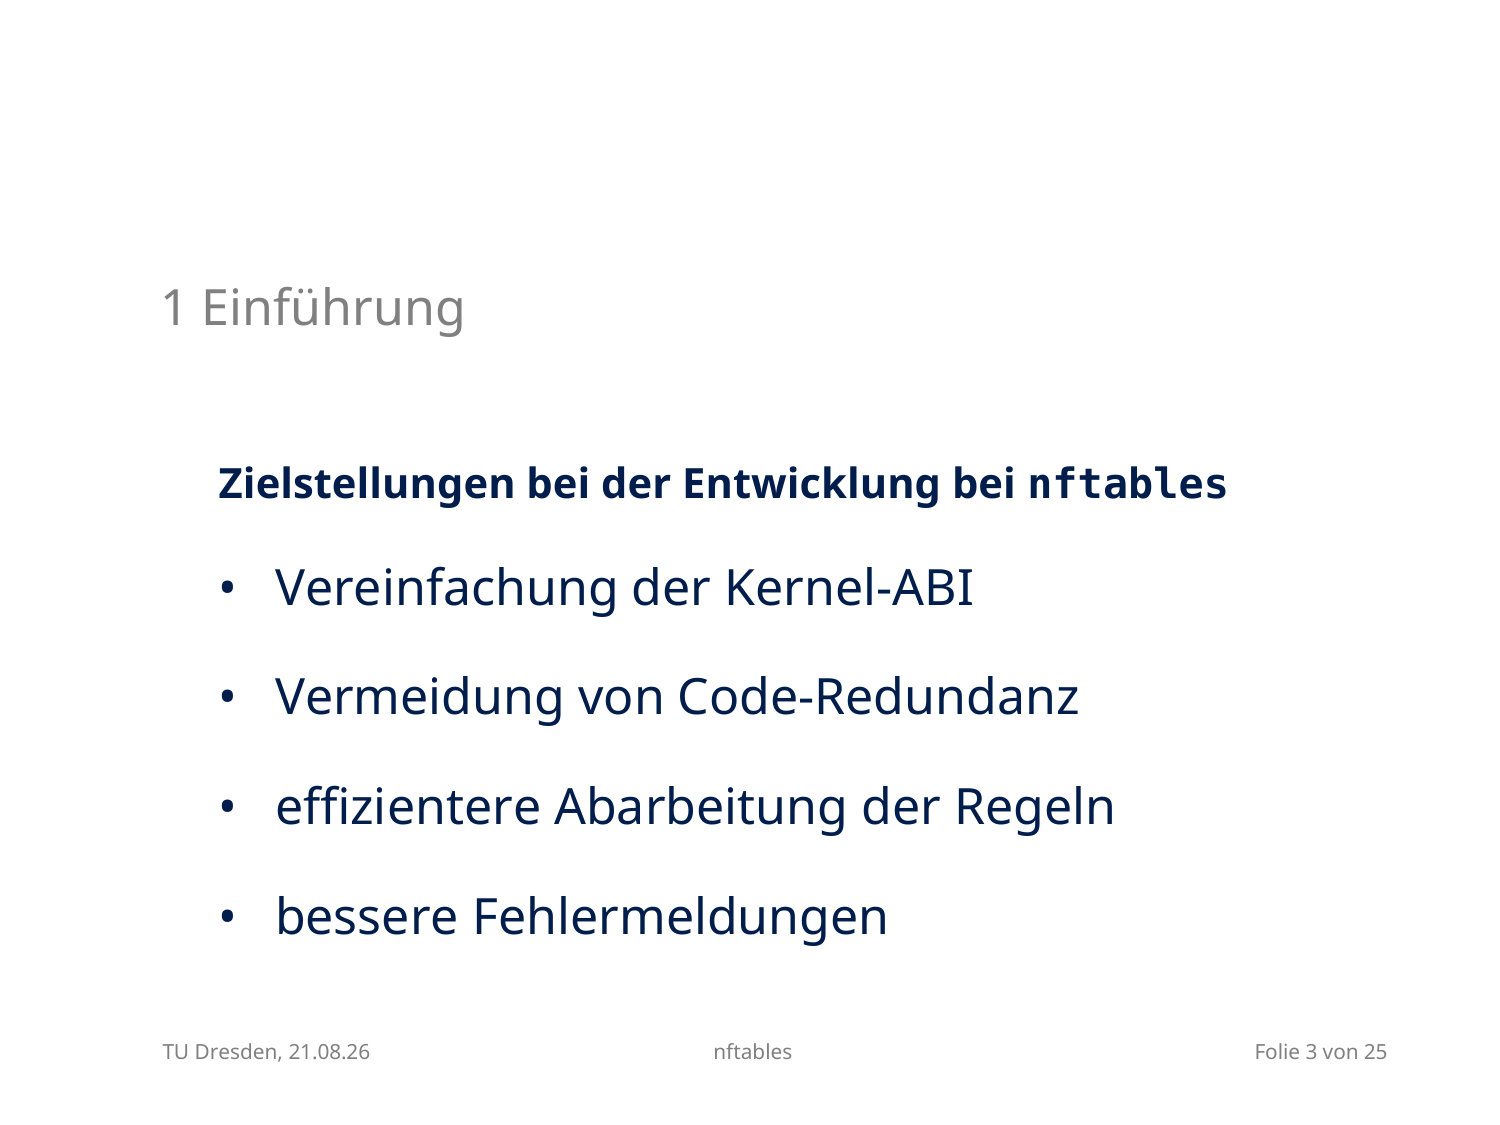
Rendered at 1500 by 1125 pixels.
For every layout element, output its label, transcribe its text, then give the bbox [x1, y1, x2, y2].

title 1 Einführung [160, 238, 1392, 374]
list Zielstellungen bei der Entwicklung bei nftables Vereinfachung der Kernel-ABI Vermeidung von Code-Redundanz effizientere Abarbeitung der Regeln bessere Fehlermeldungen [162, 425, 1388, 1078]
